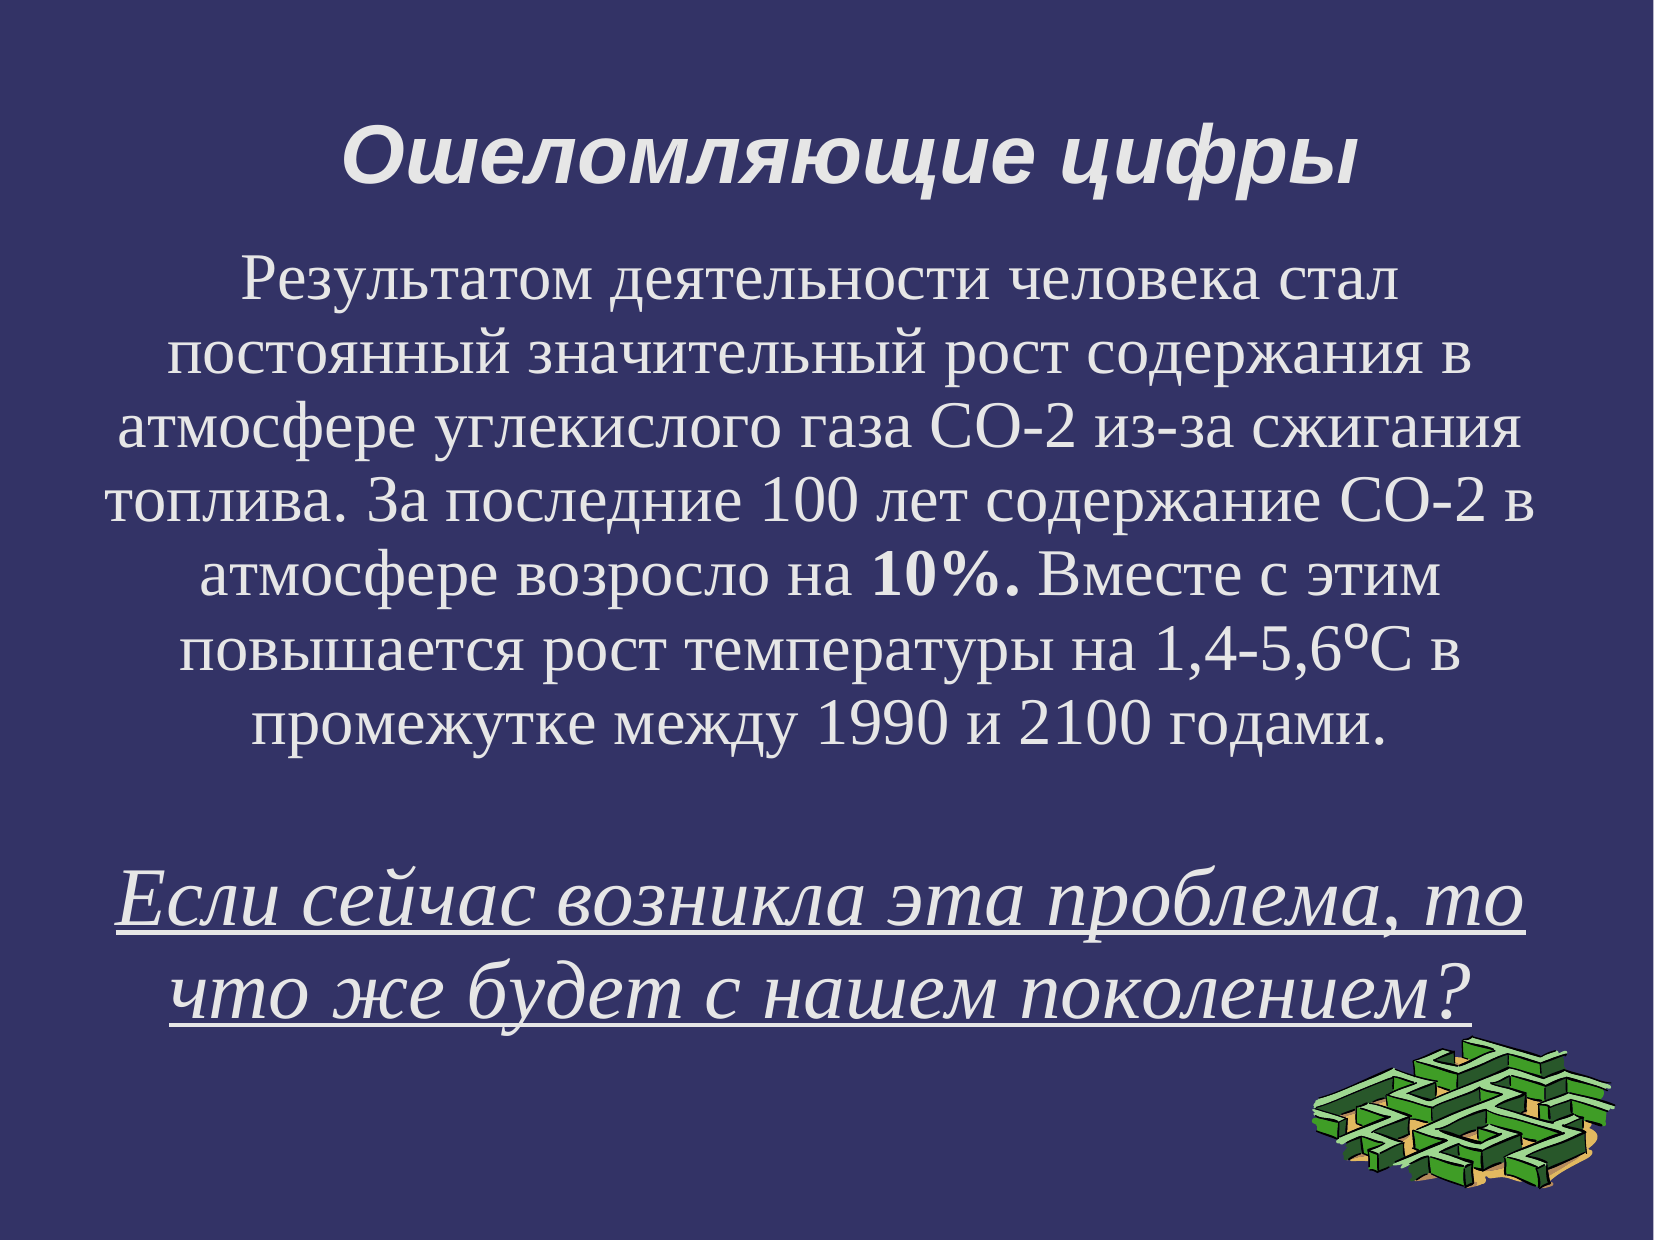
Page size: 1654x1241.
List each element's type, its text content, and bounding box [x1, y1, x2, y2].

title Ошеломляющие цифры [106, 59, 1595, 252]
subtitle Результатом деятельности человека стал постоянный значительный рост содержания в атмосфере углекислого газа СО-2 из-за сжигания топлива. За последние 100 лет содержание СО-2 в атмосфере возросло на 10%. Вместе с этим повышается рост температуры на 1,4-5,6ºС в промежутке между 1990 и 2100 годами. Если сейчас возникла эта проблема, то что же будет с нашем поколением? [76, 236, 1565, 1040]
